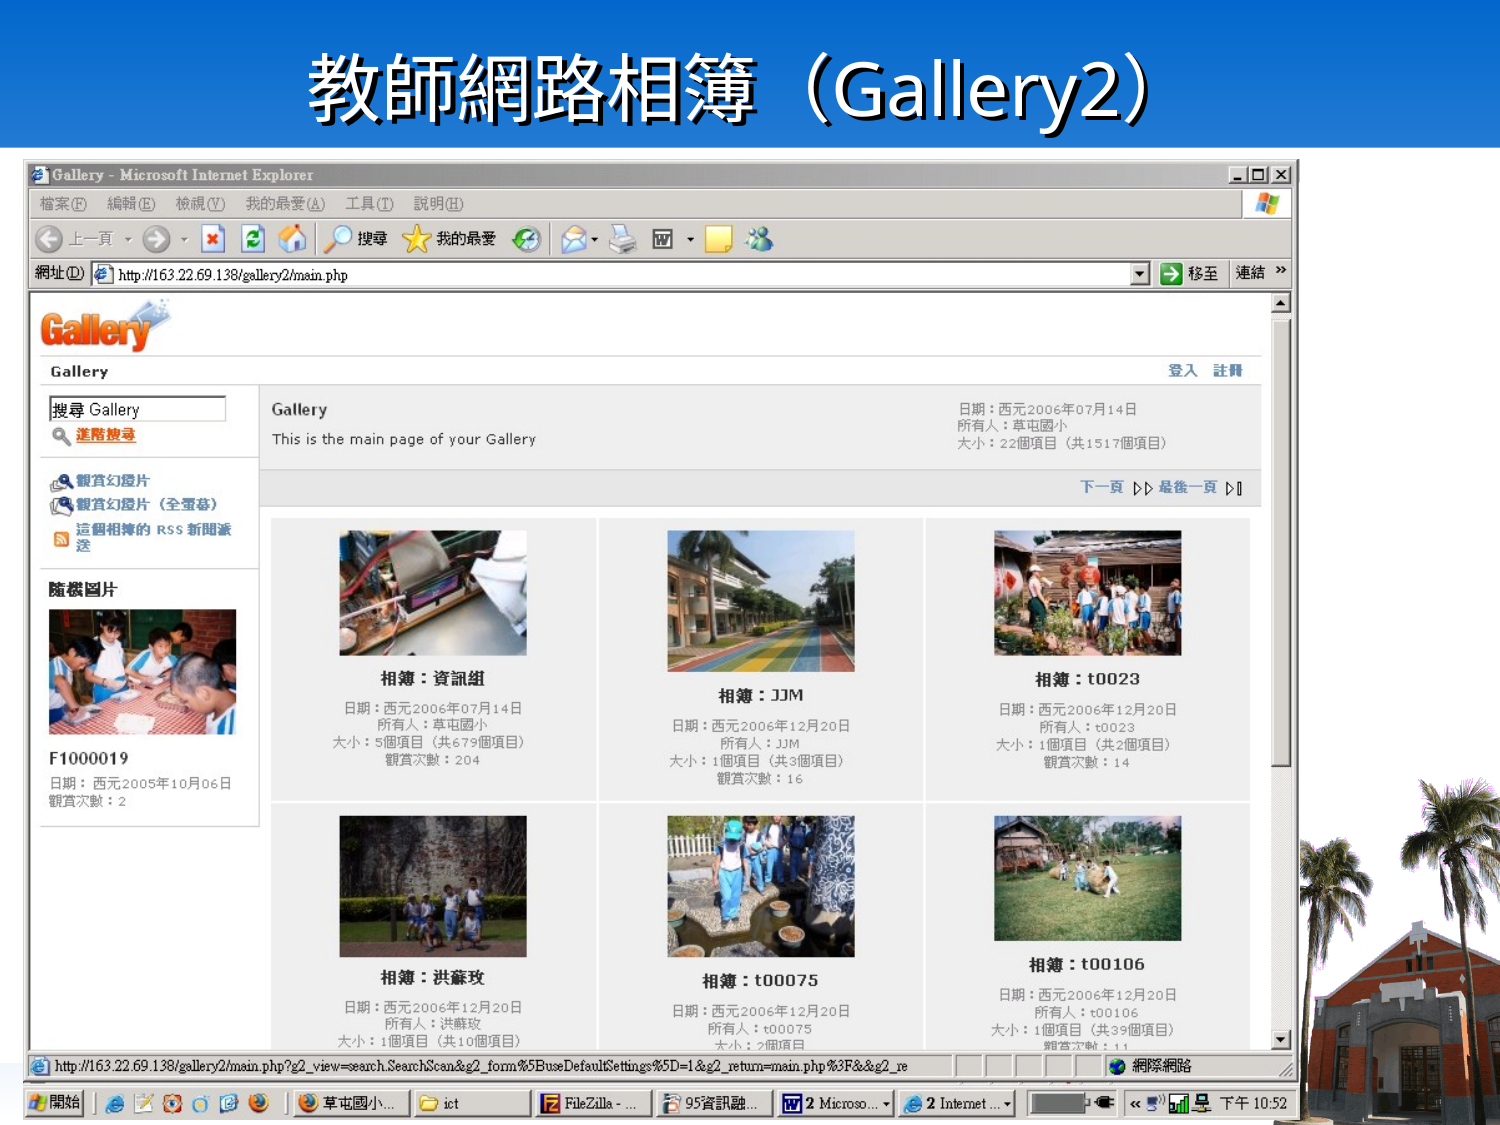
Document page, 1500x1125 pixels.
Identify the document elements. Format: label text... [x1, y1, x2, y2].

text_box 教師網路相簿（Gallery2） [0, 29, 1500, 120]
picture [23, 159, 1500, 1125]
